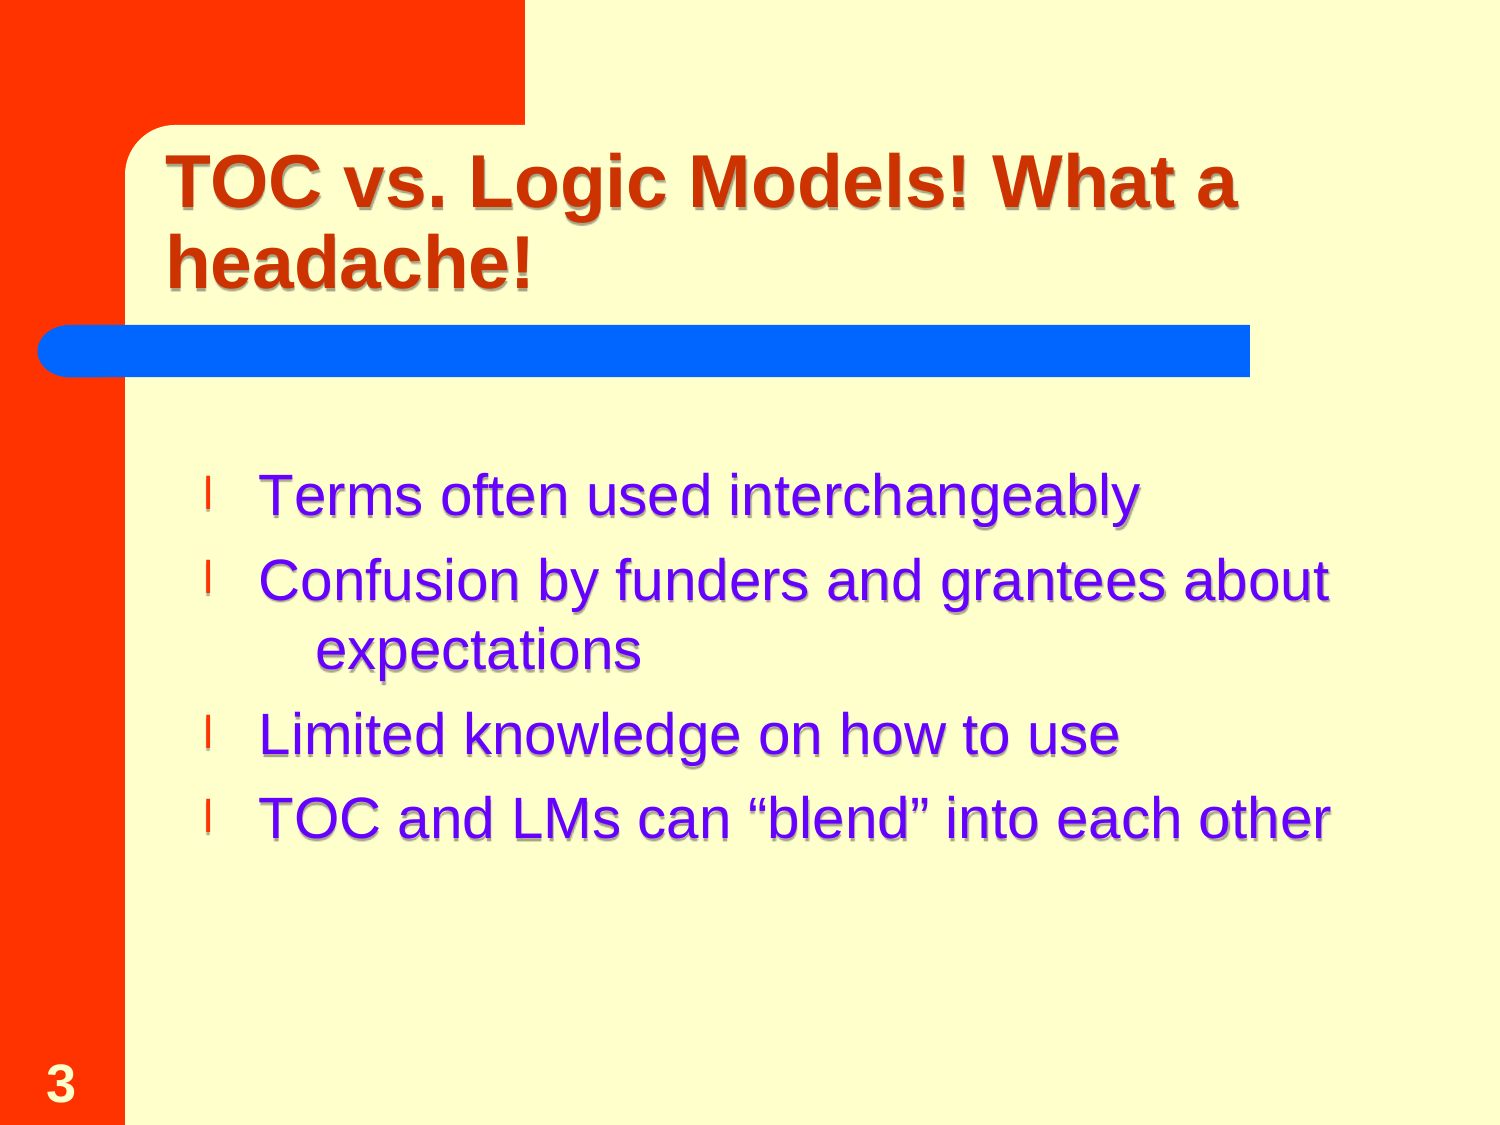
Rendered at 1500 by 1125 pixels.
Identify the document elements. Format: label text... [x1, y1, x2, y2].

text_box [13, 1040, 111, 1121]
title TOC vs. Logic Models! What a headache! [150, 125, 1463, 313]
list Terms often used interchangeably Confusion by funders and grantees about expectations Limited knowledge on how to use TOC and LMs can “blend” into each other [187, 450, 1500, 888]
